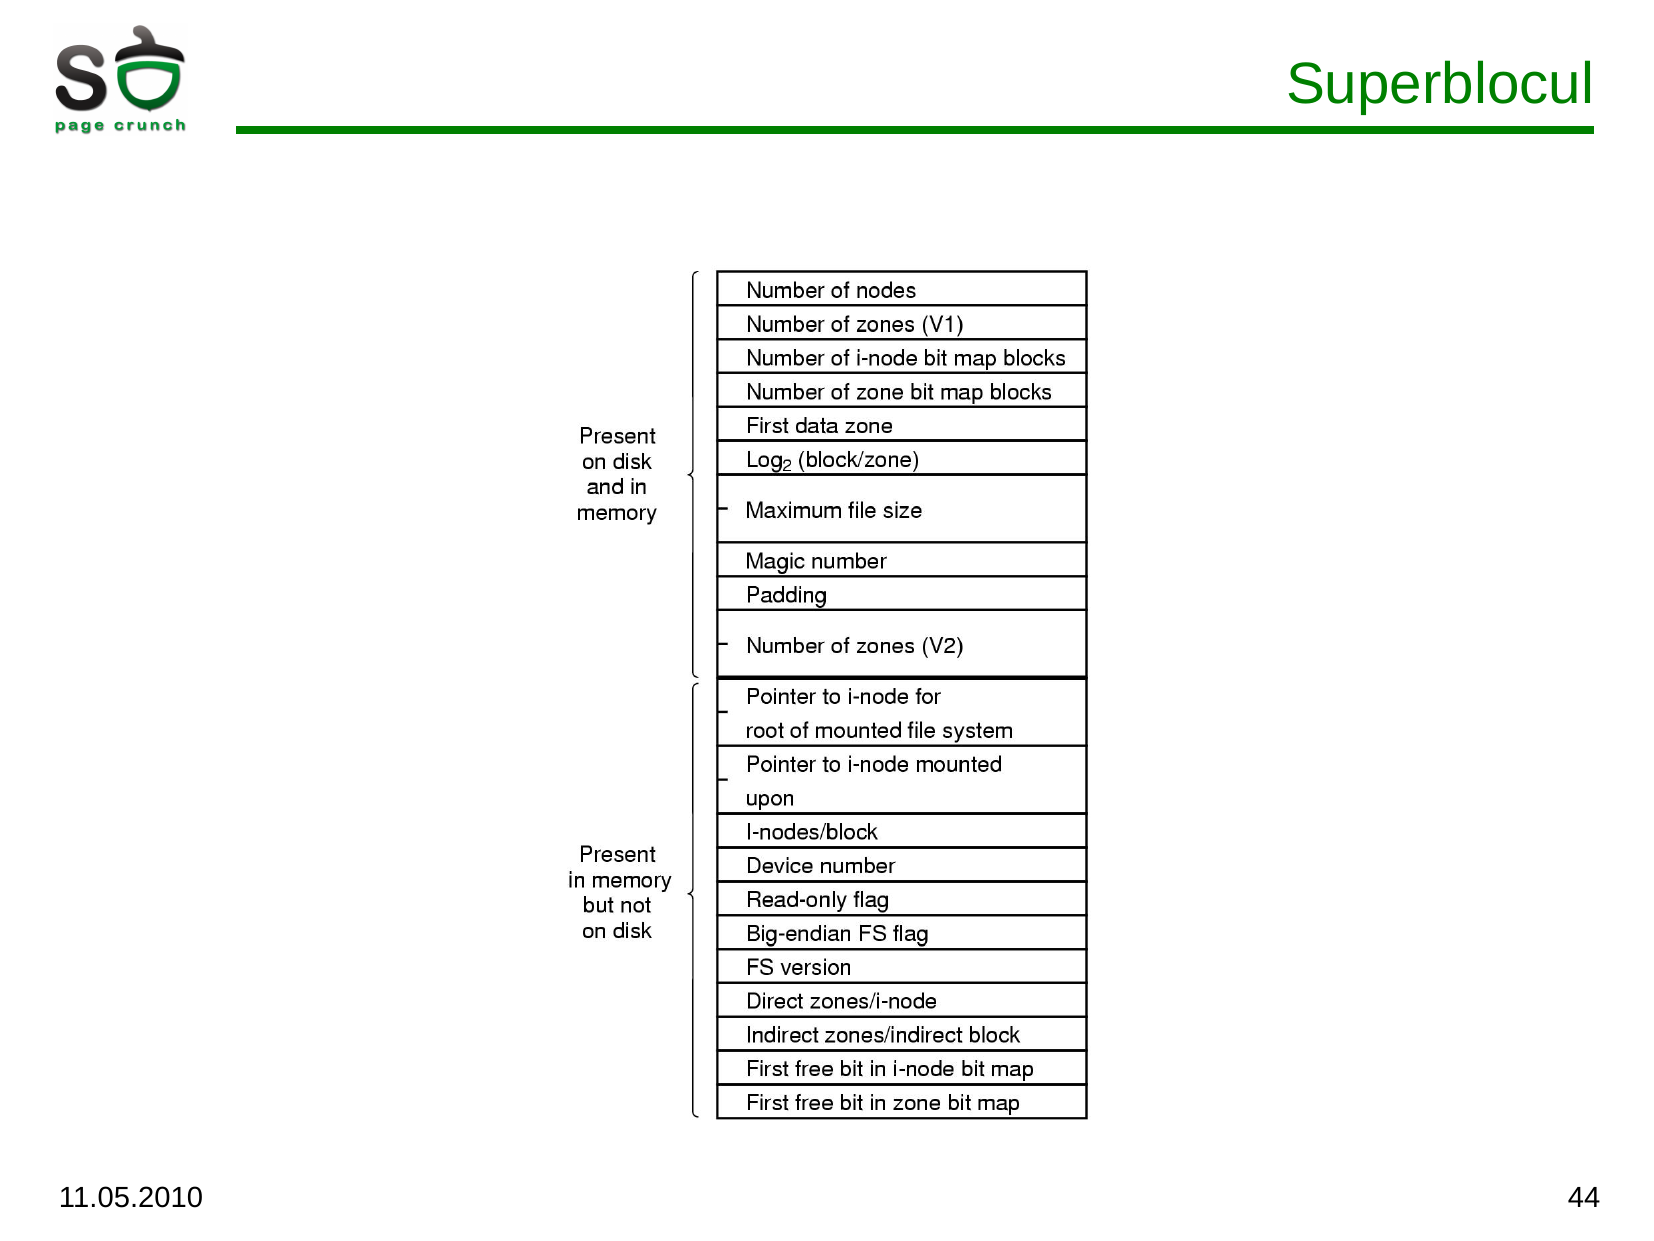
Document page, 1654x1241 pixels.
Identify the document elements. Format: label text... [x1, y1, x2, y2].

title Superblocul [236, 49, 1595, 119]
picture [53, 23, 188, 136]
picture [561, 265, 1093, 1120]
